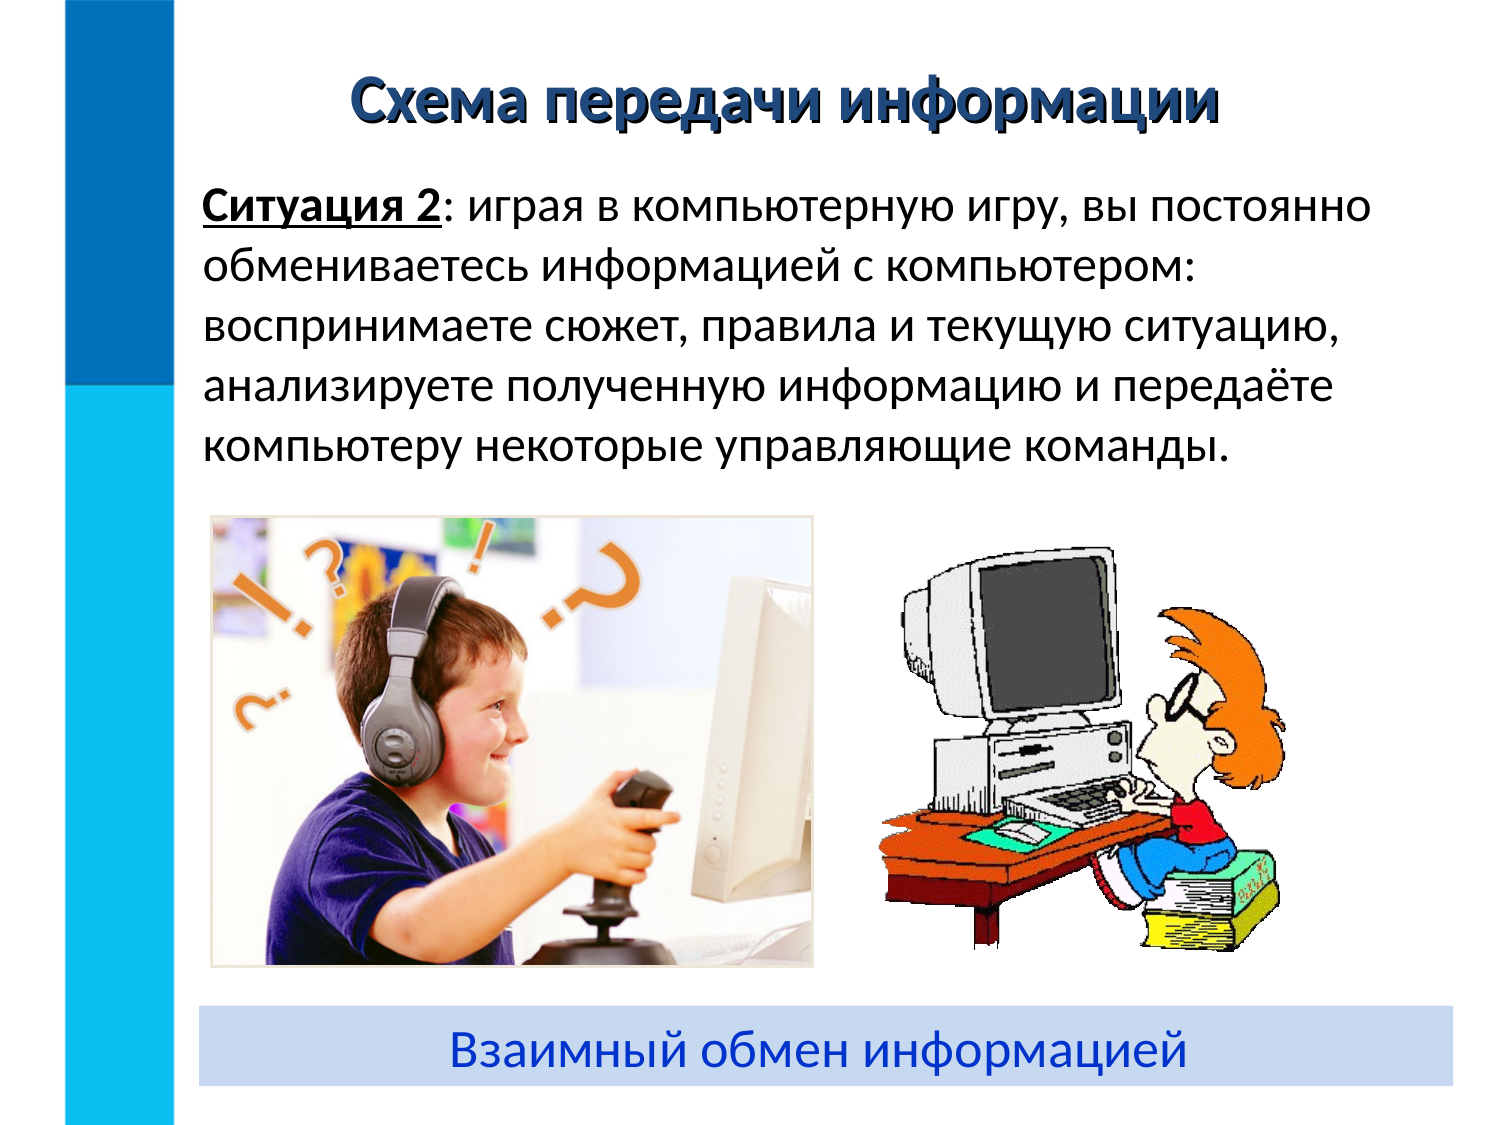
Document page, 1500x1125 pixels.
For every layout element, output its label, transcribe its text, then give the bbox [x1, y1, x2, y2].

title Схема передачи информации [70, 0, 1500, 188]
picture [0, 0, 1500, 1125]
list Ситуация 2: играя в компьютерную игру, вы постоянно обмениваетесь информацией с компьютером: воспринимаете сюжет, правила и текущую ситуацию, анализируете полученную информацию и передаёте компьютеру некоторые управляющие команды. [187, 188, 1465, 504]
text_box Взаимный обмен информацией [199, 1005, 1454, 1087]
